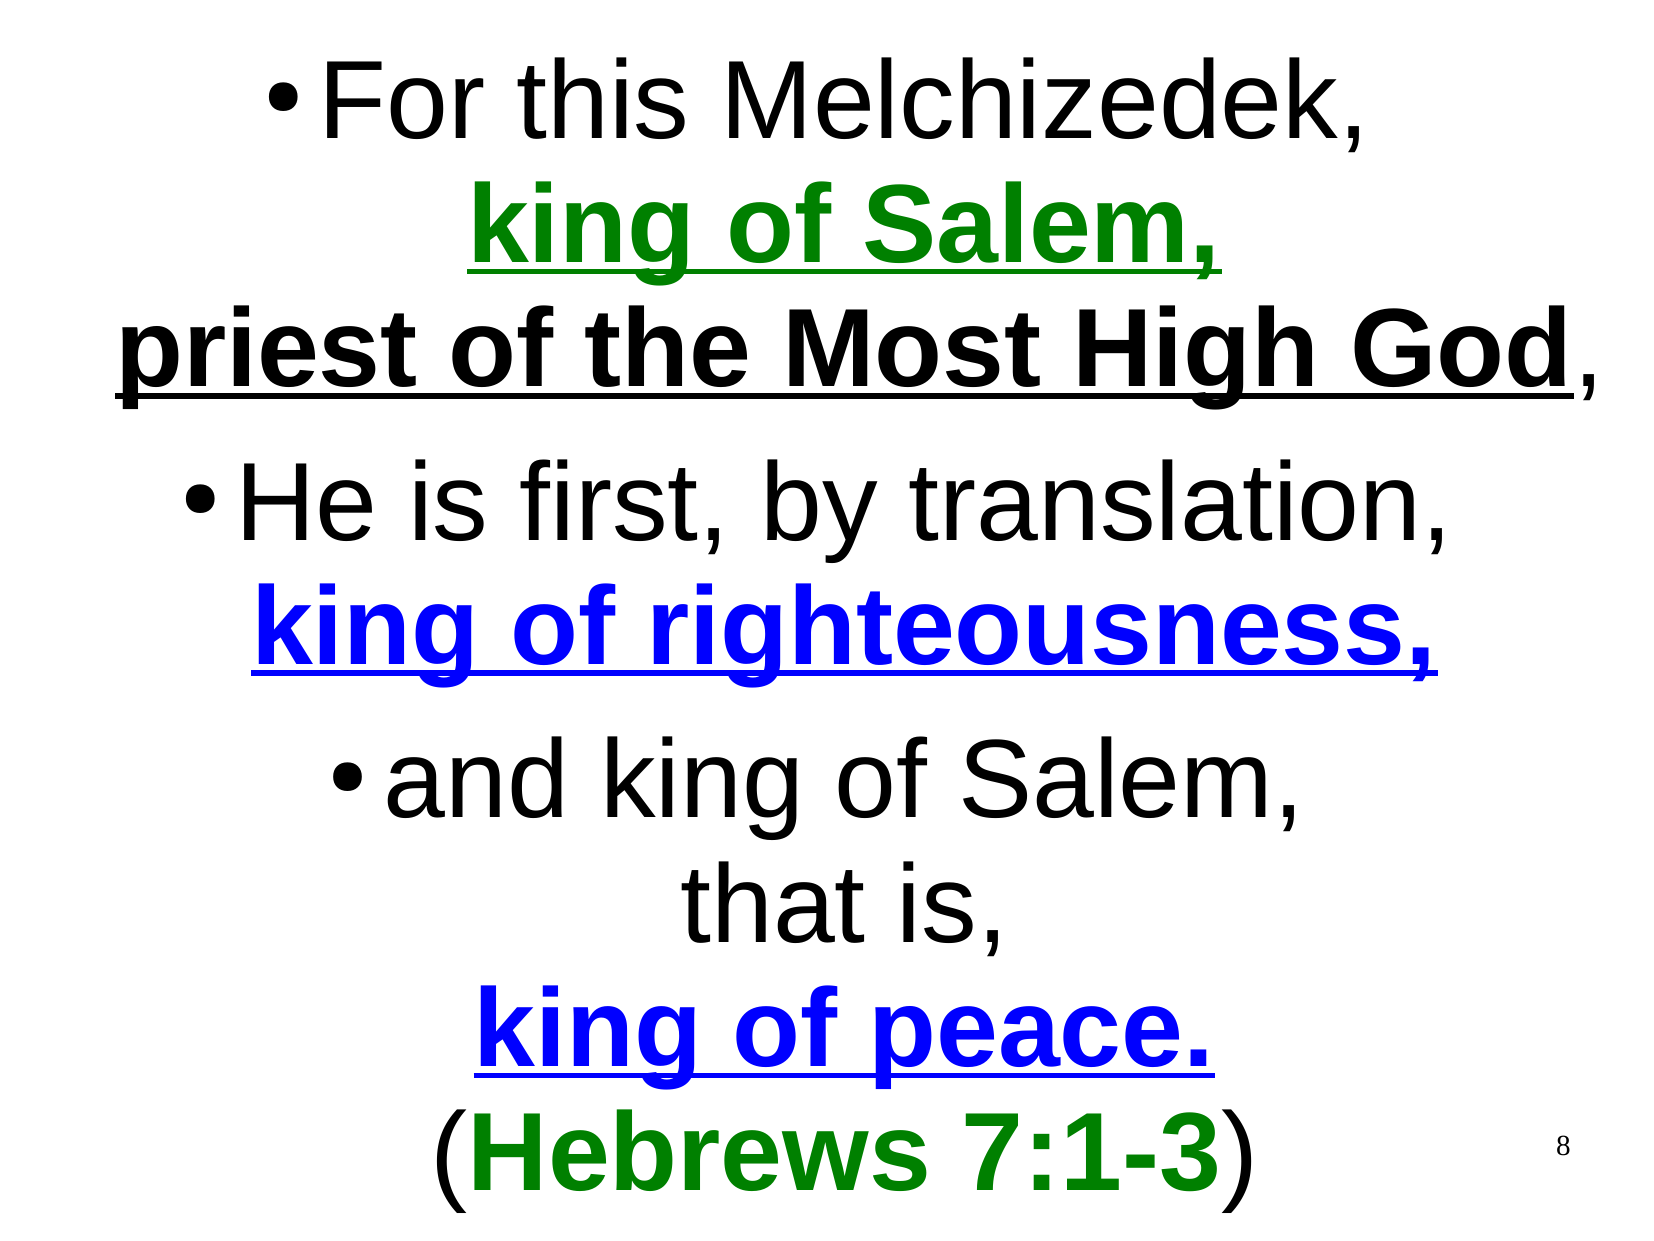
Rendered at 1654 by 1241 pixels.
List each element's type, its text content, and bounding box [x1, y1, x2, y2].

list For this Melchizedek, king of Salem, priest of the Most High God, He is first, by translation, king of righteousness, and king of Salem, that is, king of peace. (Hebrews 7:1-3) [37, 37, 1613, 1238]
